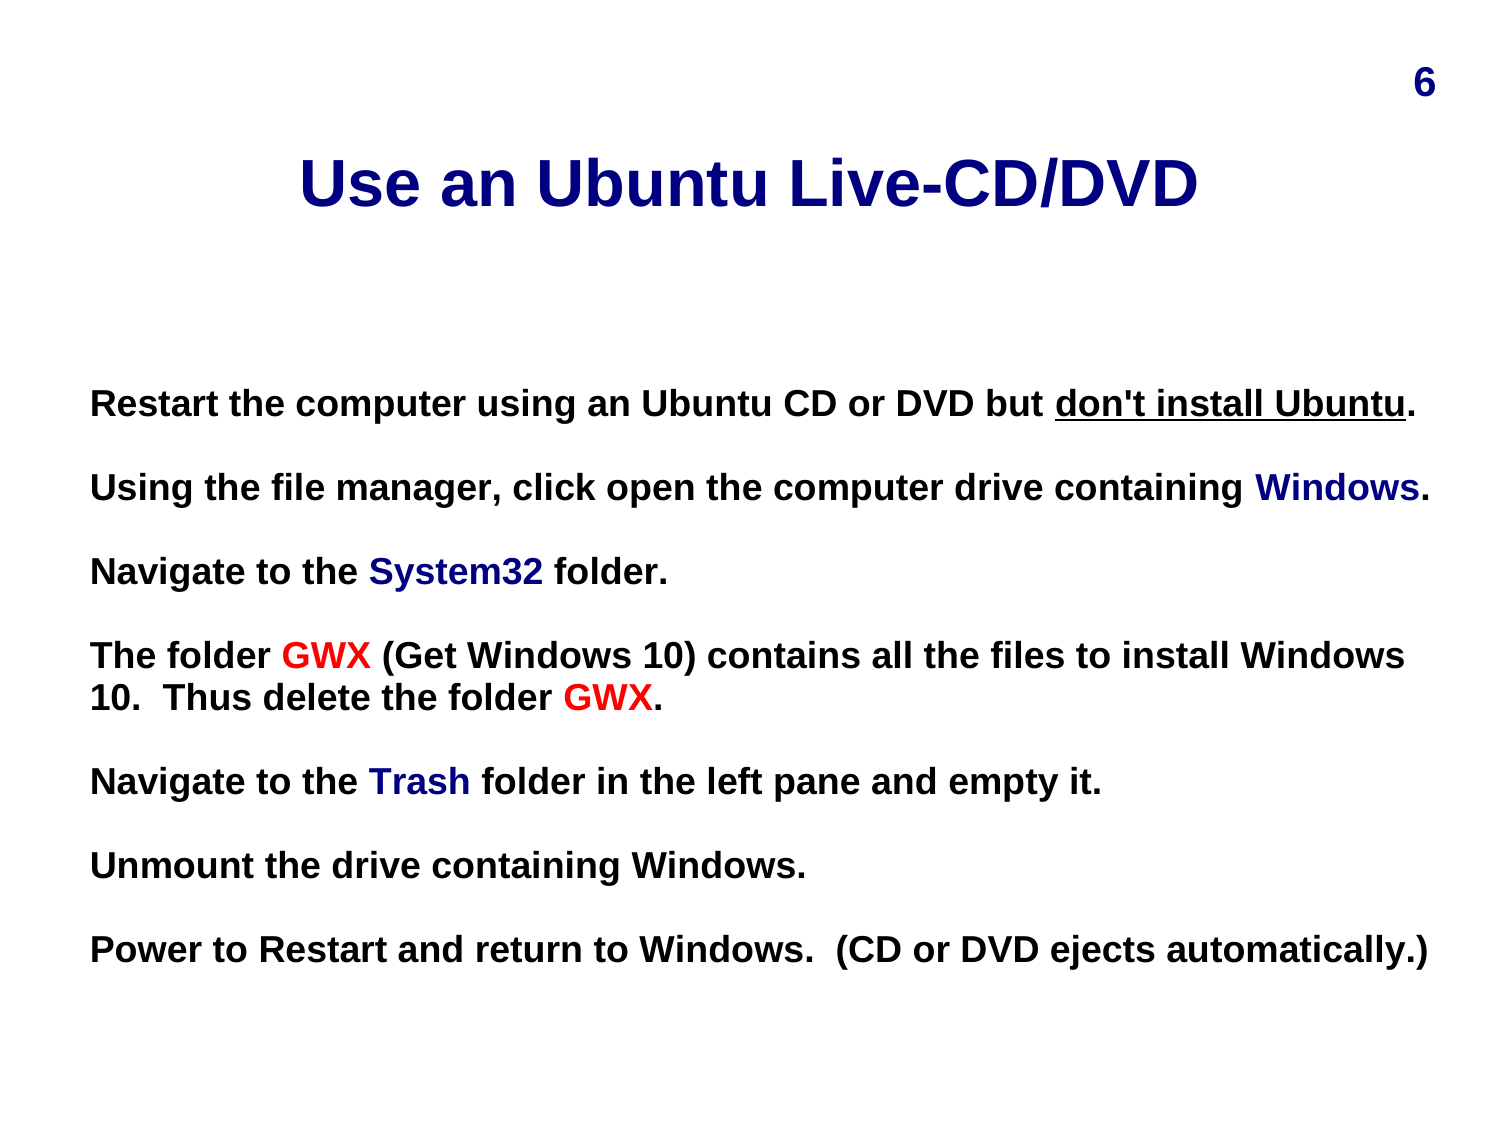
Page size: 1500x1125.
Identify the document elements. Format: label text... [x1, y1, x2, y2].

title Use an Ubuntu Live-CD/DVD [225, 112, 1276, 255]
text_box 6 [1387, 47, 1463, 113]
title Restart the computer using an Ubuntu CD or DVD but don't install Ubuntu. Using the file manager, click open the computer drive containing Windows. Navigate to the System32 folder. The folder GWX (Get Windows 10) contains all the files to install Windows 10. Thus delete the folder GWX. Navigate to the Trash folder in the left pane and empty it. Unmount the drive containing Windows. Power to Restart and return to Windows. (CD or DVD ejects automatically.) [75, 375, 1463, 979]
